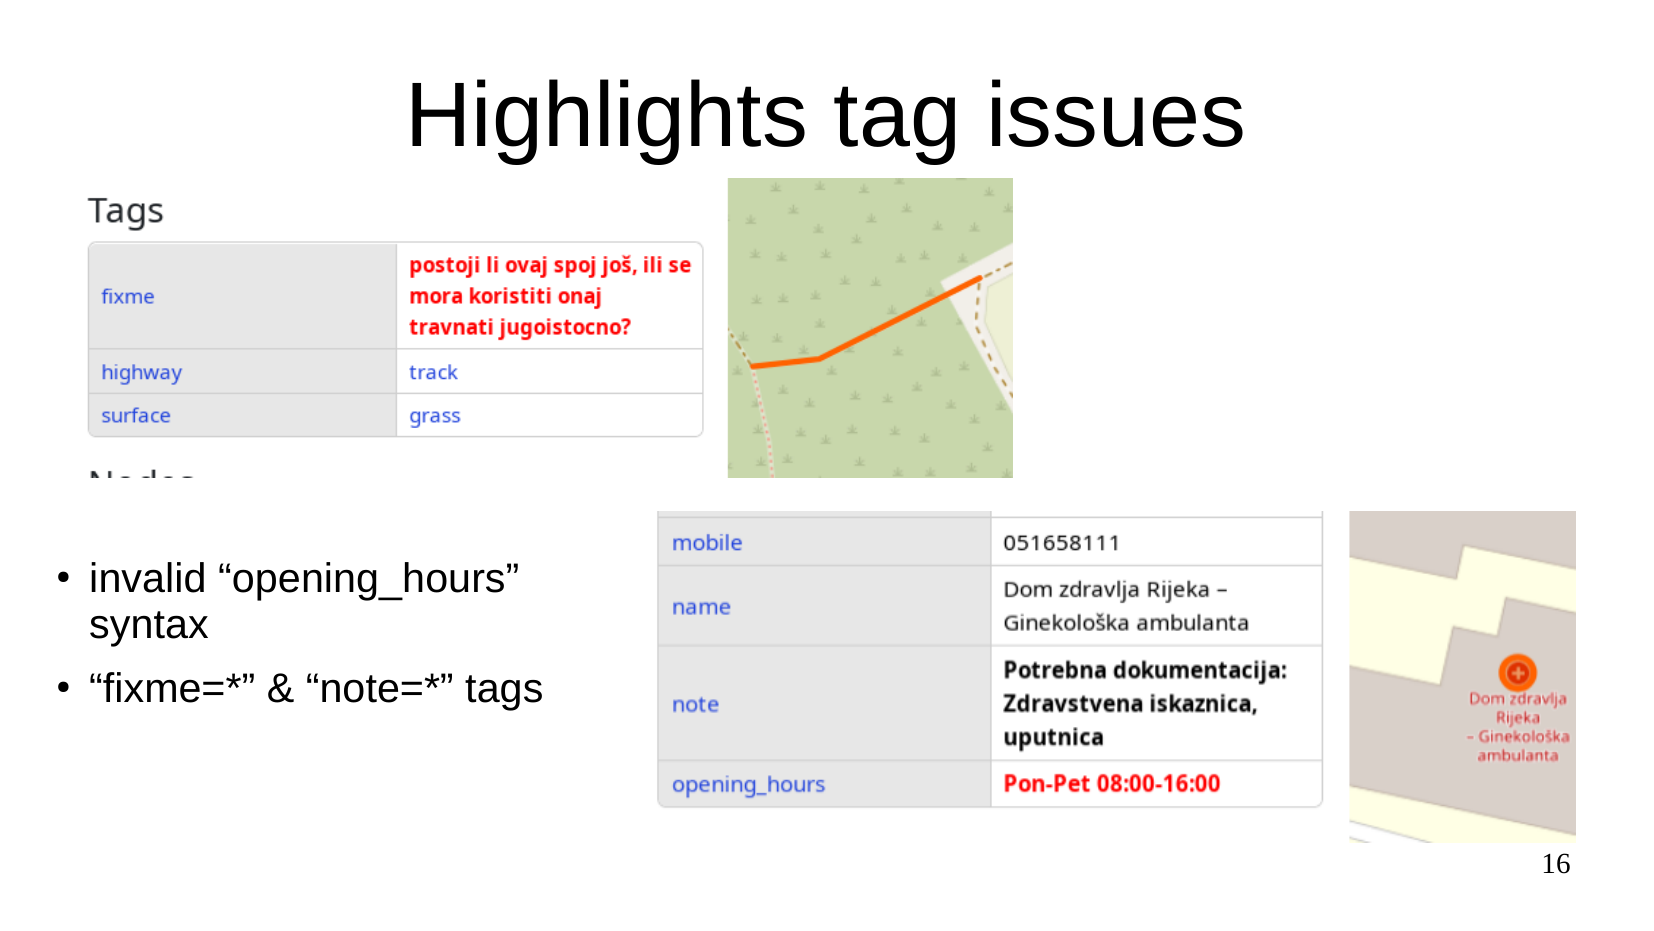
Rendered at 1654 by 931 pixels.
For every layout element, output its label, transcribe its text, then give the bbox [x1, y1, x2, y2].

picture [637, 511, 1576, 843]
picture [65, 178, 1013, 478]
title Highlights tag issues [82, 37, 1571, 193]
list invalid “opening_hours” syntax “fixme=*” & “note=*” tags [45, 555, 563, 713]
